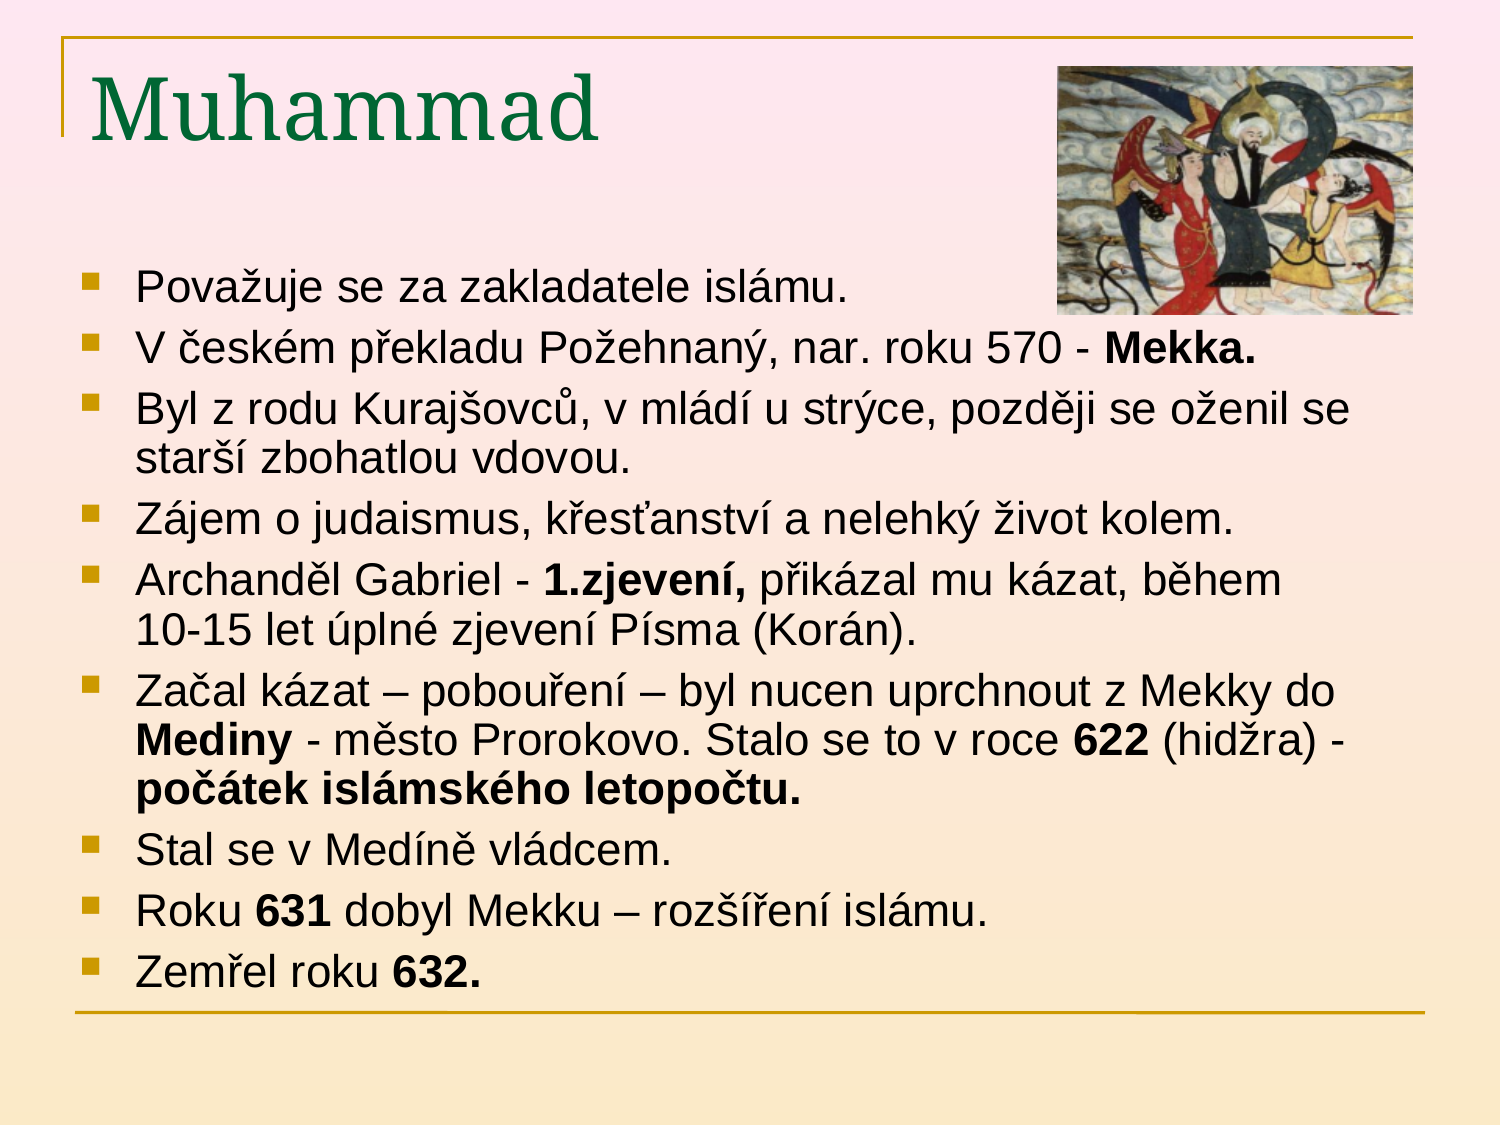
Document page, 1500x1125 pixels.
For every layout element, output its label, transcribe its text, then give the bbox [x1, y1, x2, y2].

list Považuje se za zakladatele islámu. V českém překladu Požehnaný, nar. roku 570 - Mekka. Byl z rodu Kurajšovců, v mládí u strýce, později se oženil se starší zbohatlou vdovou. Zájem o judaismus, křesťanství a nelehký život kolem. Archanděl Gabriel - 1.zjevení, přikázal mu kázat, během 10-15 let úplné zjevení Písma (Korán)‏. Začal kázat – pobouření – byl nucen uprchnout z Mekky do Mediny - město Prorokovo. Stalo se to v roce 622 (hidžra) - počátek islámského letopočtu. Stal se v Medíně vládcem. Roku 631 dobyl Mekku – rozšíření islámu. Zemřel roku 632. [64, 255, 1415, 1035]
picture [1057, 66, 1413, 315]
title Muhammad [75, 45, 1426, 261]
